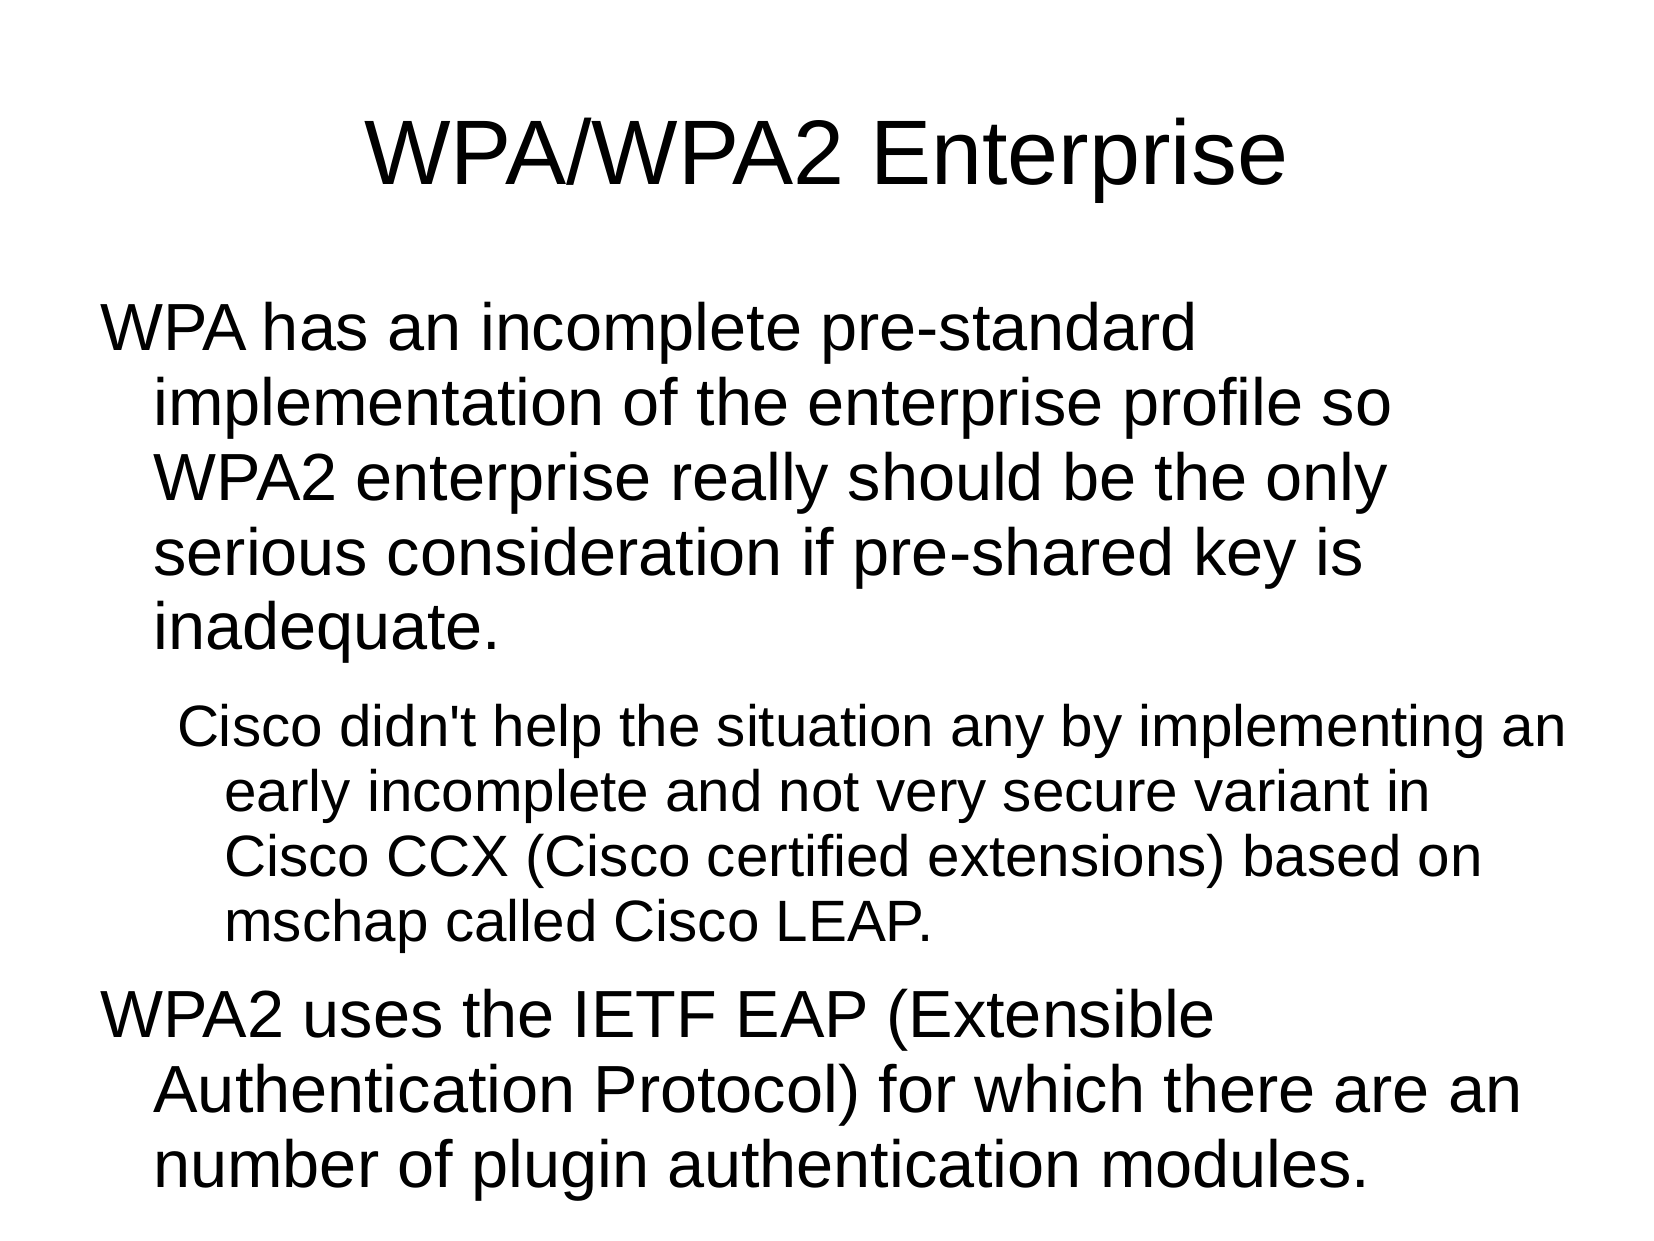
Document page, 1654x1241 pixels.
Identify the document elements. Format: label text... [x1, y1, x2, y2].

title WPA/WPA2 Enterprise [82, 56, 1571, 250]
list WPA has an incomplete pre-standard implementation of the enterprise profile so WPA2 enterprise really should be the only serious consideration if pre-shared key is inadequate. Cisco didn't help the situation any by implementing an early incomplete and not very secure variant in Cisco CCX (Cisco certified extensions) based on mschap called Cisco LEAP. WPA2 uses the IETF EAP (Extensible Authentication Protocol) for which there are an number of plugin authentication modules. [82, 290, 1571, 1198]
